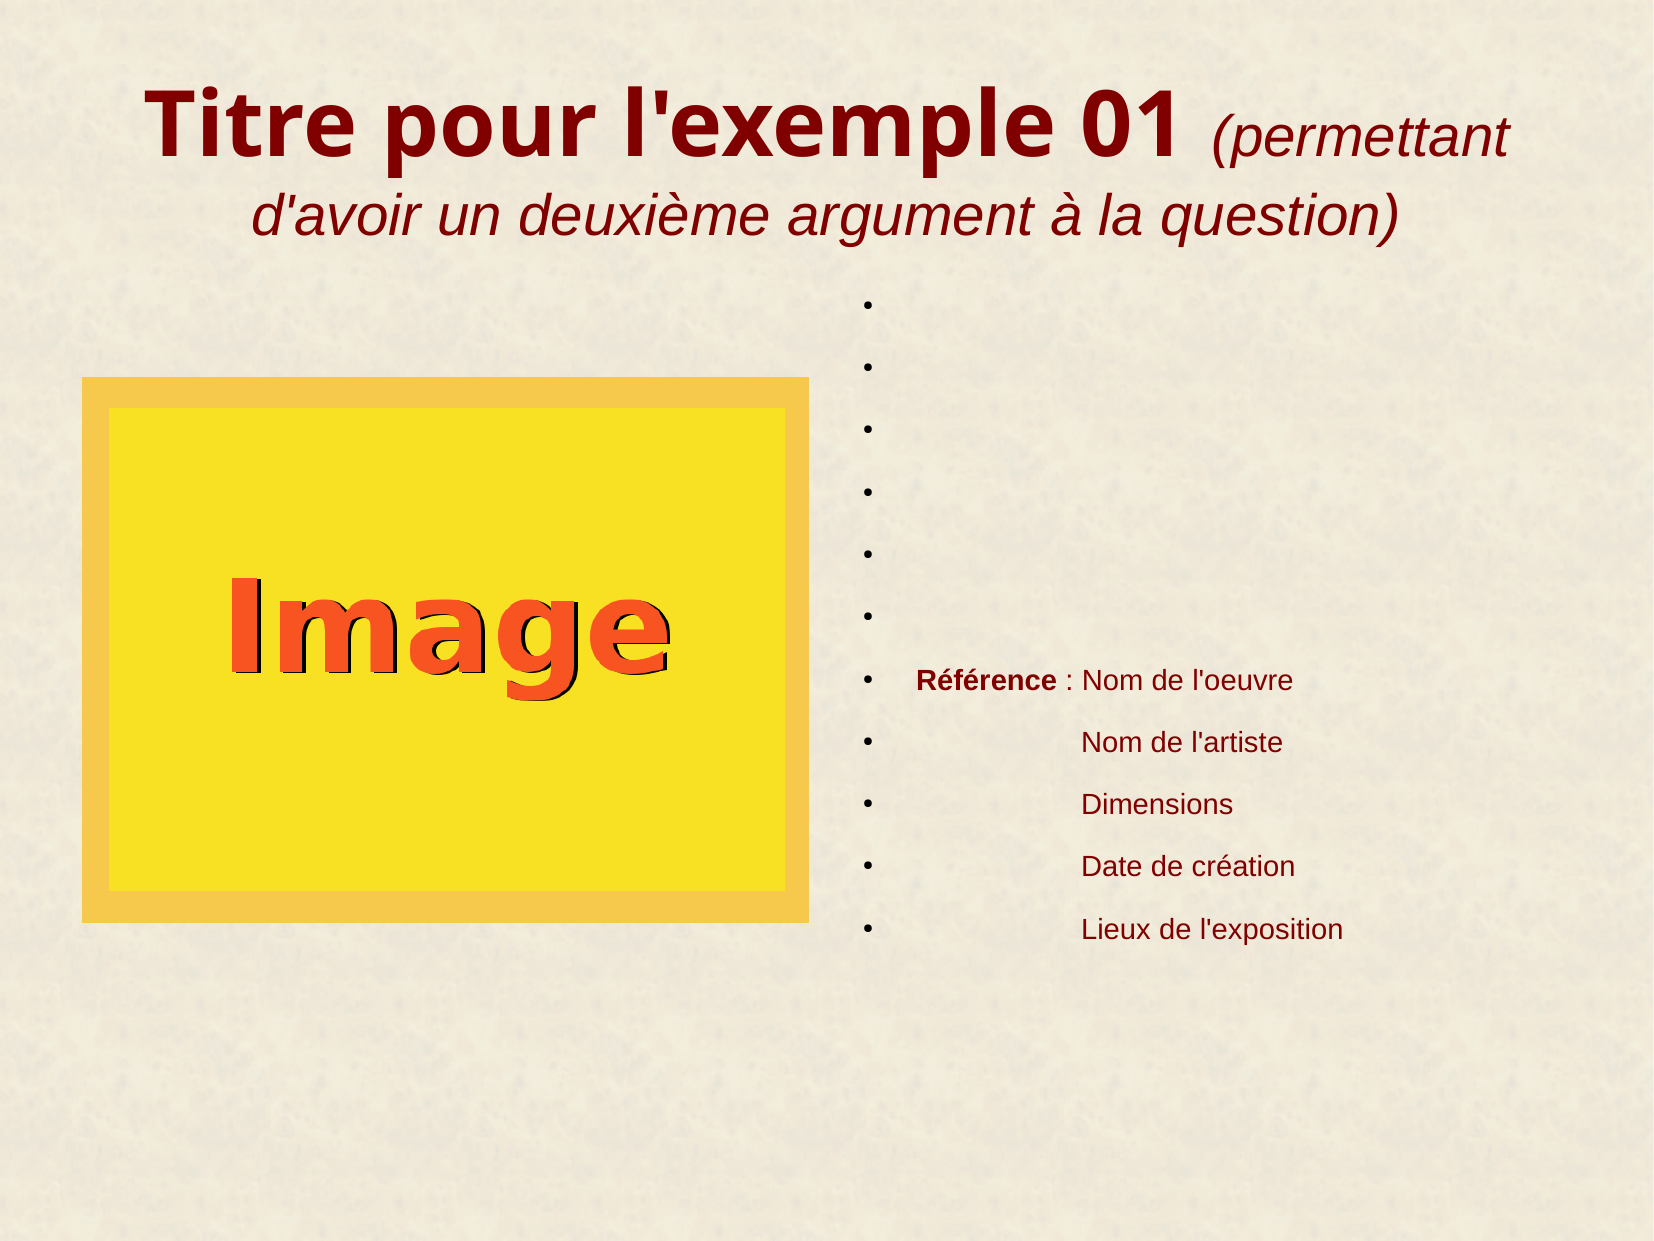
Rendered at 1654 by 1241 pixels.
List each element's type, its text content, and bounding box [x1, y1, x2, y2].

picture [0, 0, 1654, 1241]
title Titre pour l'exemple 01 (permettant d'avoir un deuxième argument à la question) [82, 39, 1571, 267]
list Référence : Nom de l'oeuvre Nom de l'artiste Dimensions Date de création Lieux de l'exposition [845, 290, 1572, 1010]
